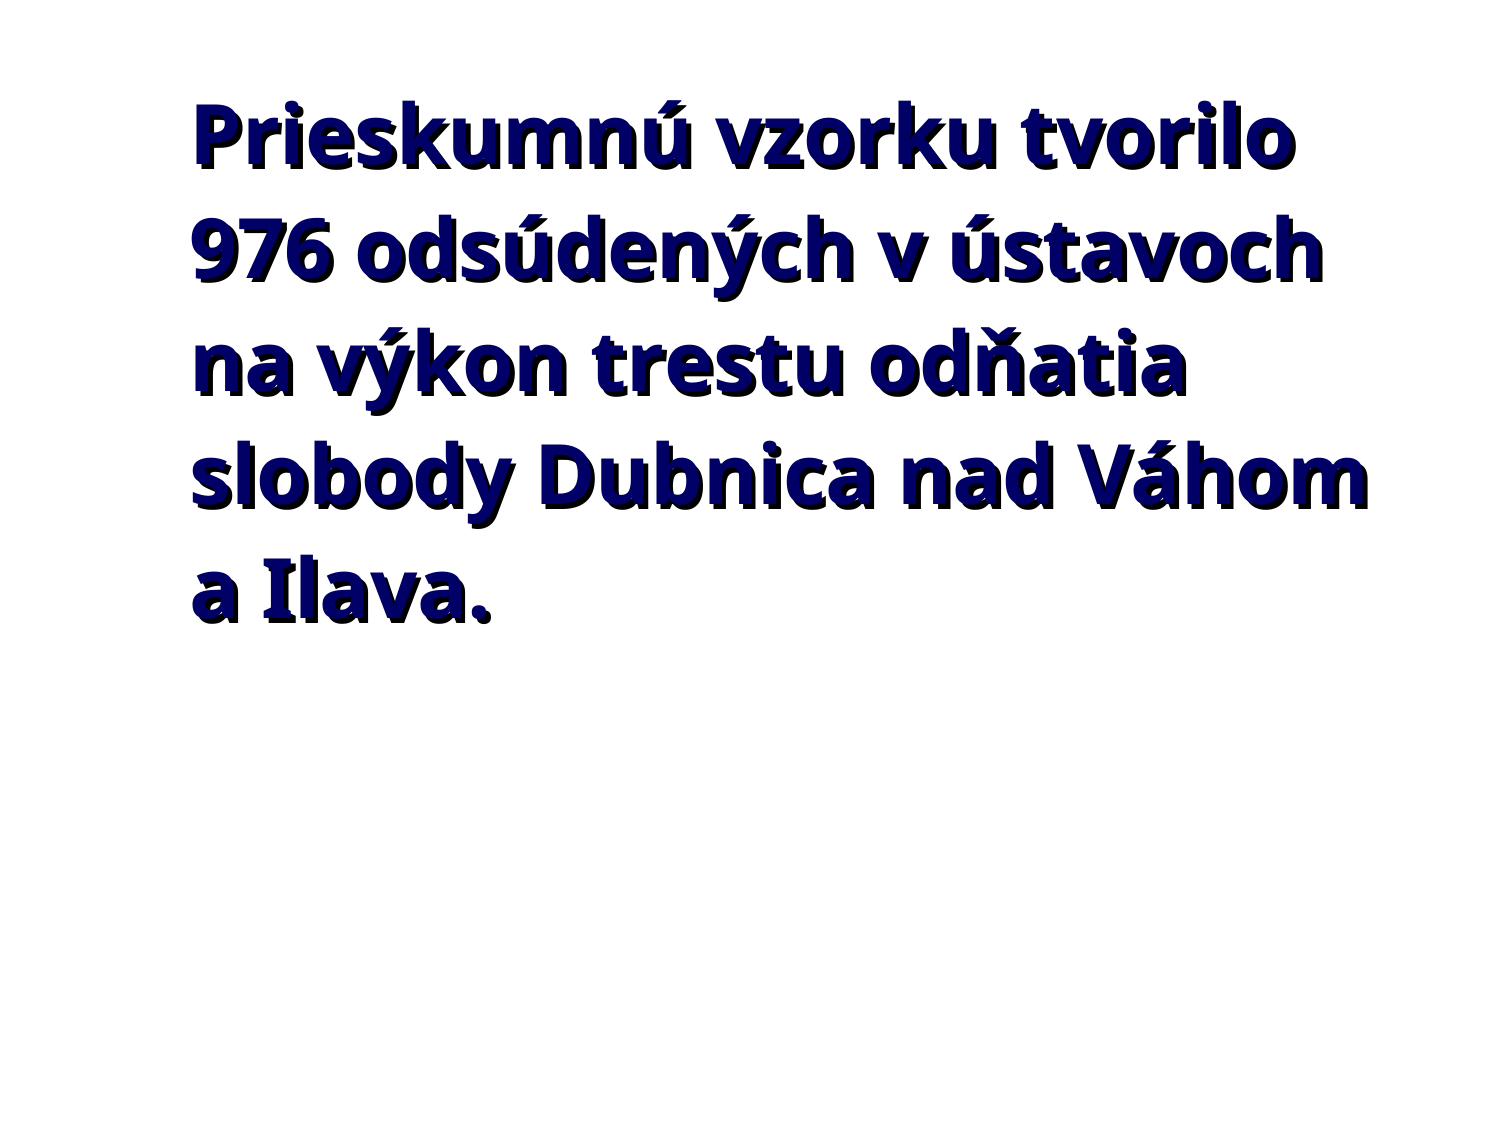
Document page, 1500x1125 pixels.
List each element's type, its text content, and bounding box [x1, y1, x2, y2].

title Prieskumnú vzorku tvorilo 976 odsúdených v ústavoch na výkon trestu odňatia slobody Dubnica nad Váhom a Ilava. [174, 49, 1413, 669]
